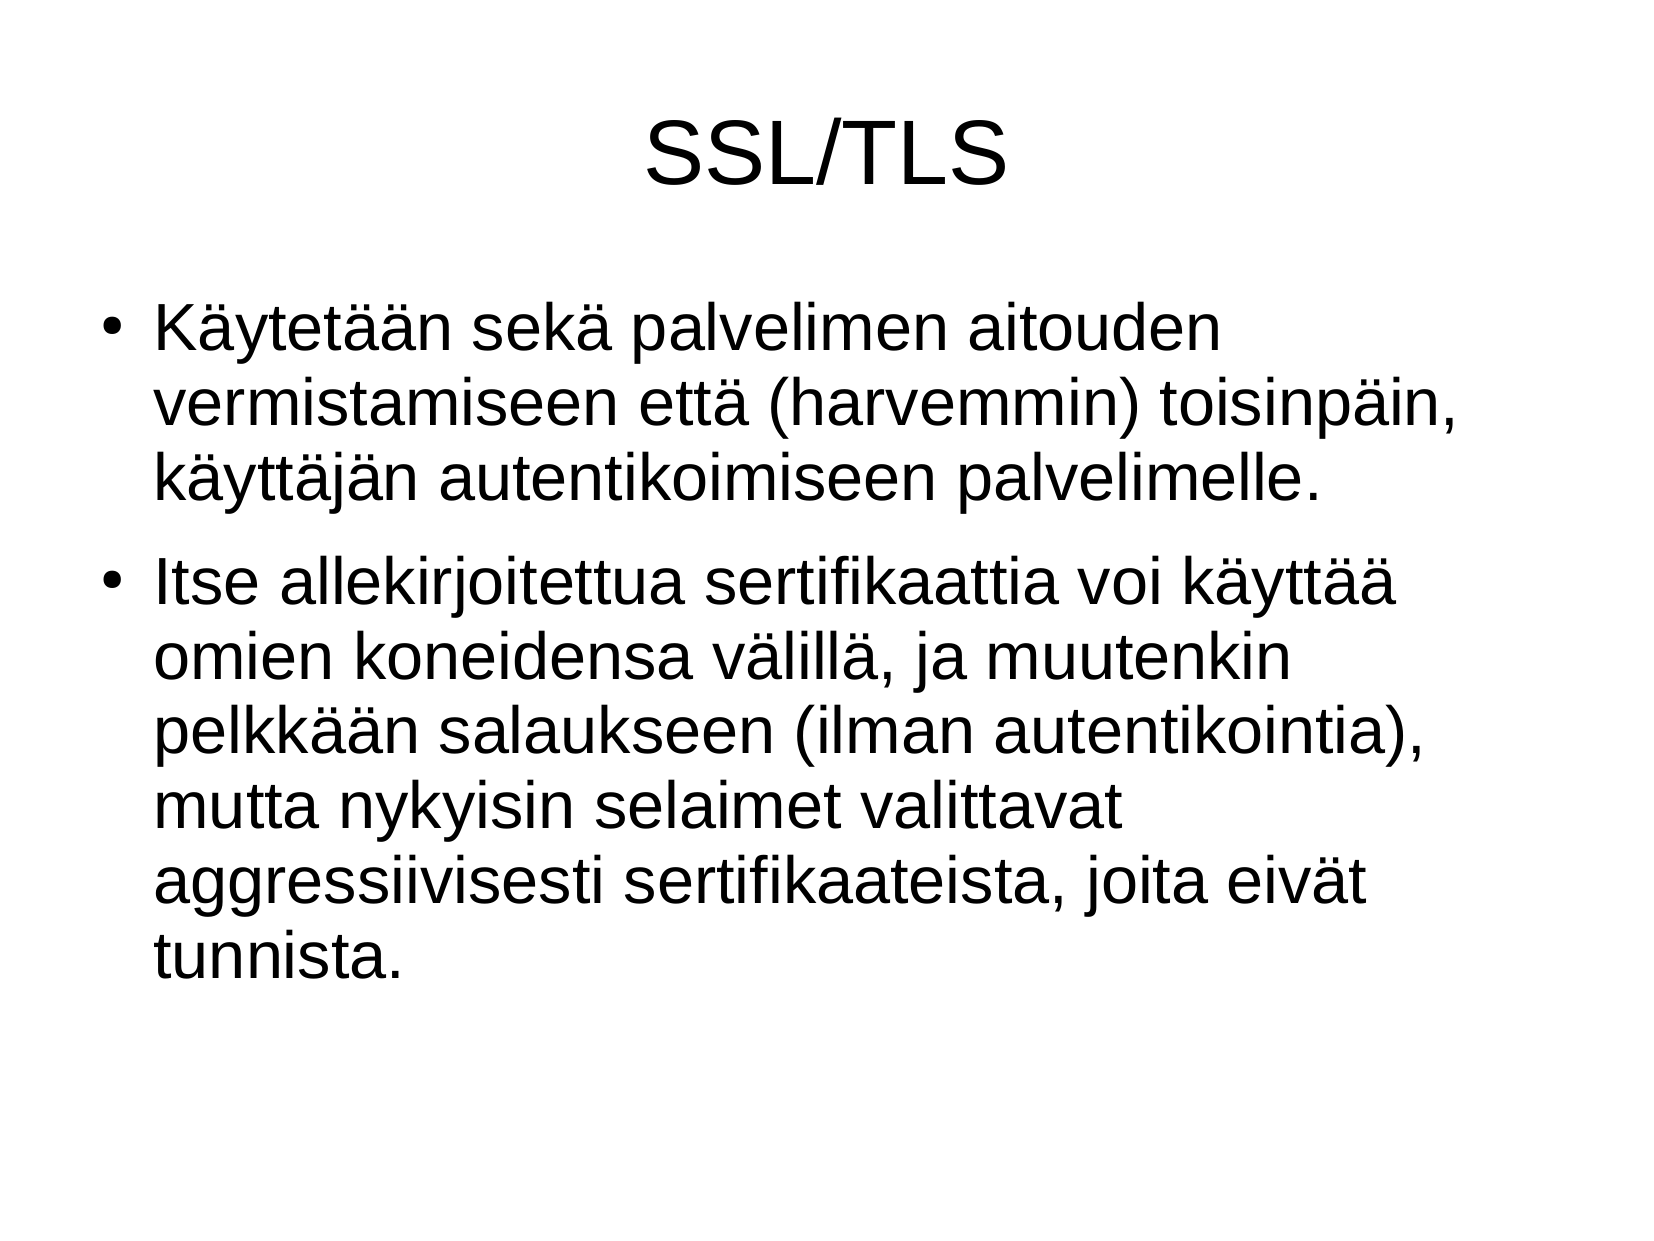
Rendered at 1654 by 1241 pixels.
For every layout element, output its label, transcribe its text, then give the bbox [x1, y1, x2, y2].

list Käytetään sekä palvelimen aitouden vermistamiseen että (harvemmin) toisinpäin, käyttäjän autentikoimiseen palvelimelle. Itse allekirjoitettua sertifikaattia voi käyttää omien koneidensa välillä, ja muutenkin pelkkään salaukseen (ilman autentikointia), mutta nykyisin selaimet valittavat aggressiivisesti sertifikaateista, joita eivät tunnista. [82, 290, 1571, 1010]
title SSL/TLS [82, 49, 1571, 257]
